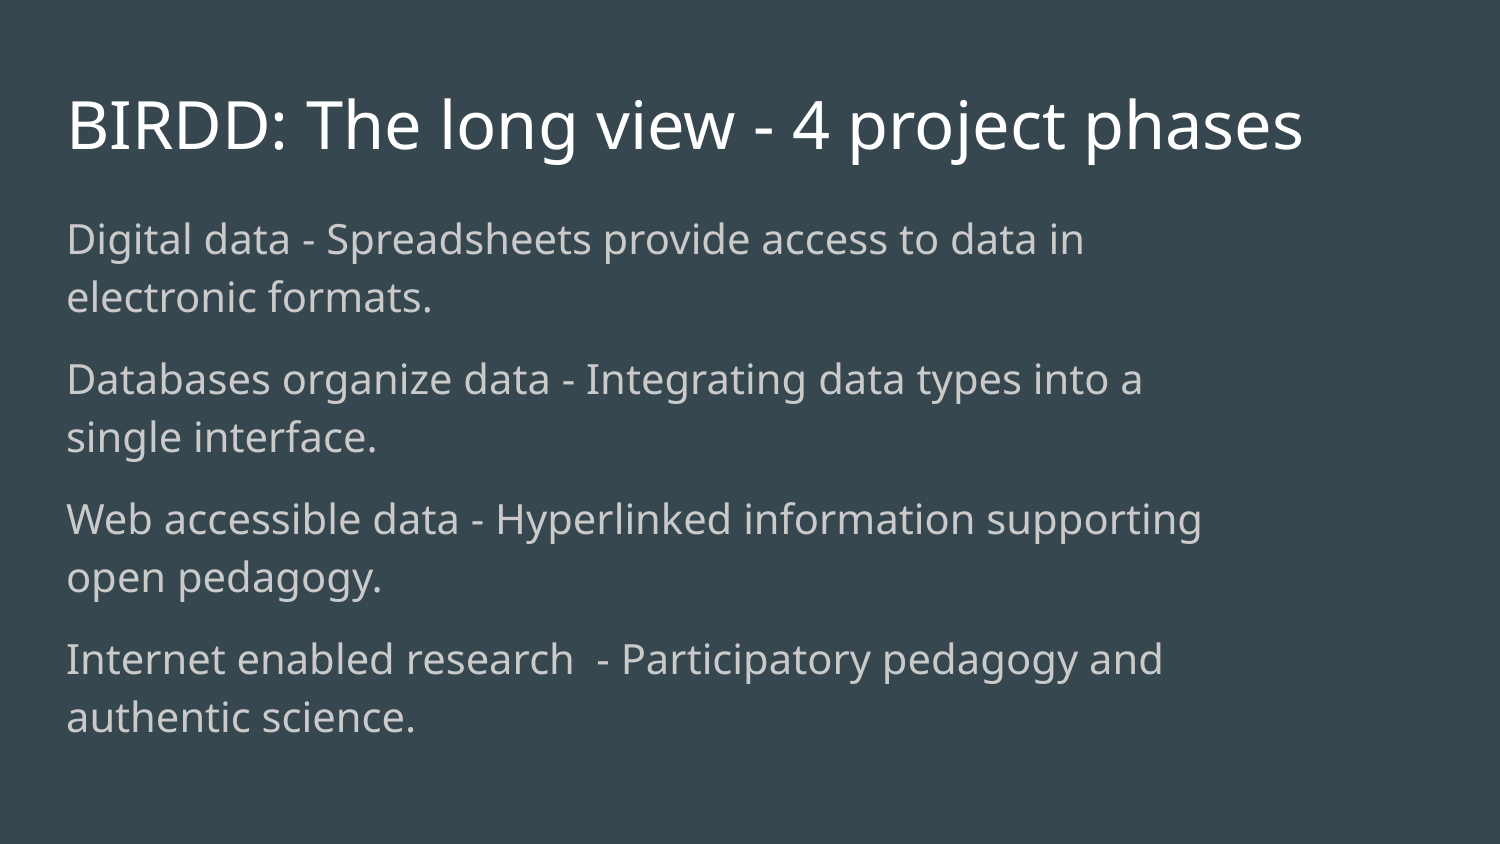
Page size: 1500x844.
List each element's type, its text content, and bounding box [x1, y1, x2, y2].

title BIRDD: The long view - 4 project phases [51, 53, 1425, 178]
list Digital data - Spreadsheets provide access to data in electronic formats. Databases organize data - Integrating data types into a single interface. Web accessible data - Hyperlinked information supporting open pedagogy. Internet enabled research - Participatory pedagogy and authentic science. [51, 190, 1240, 712]
